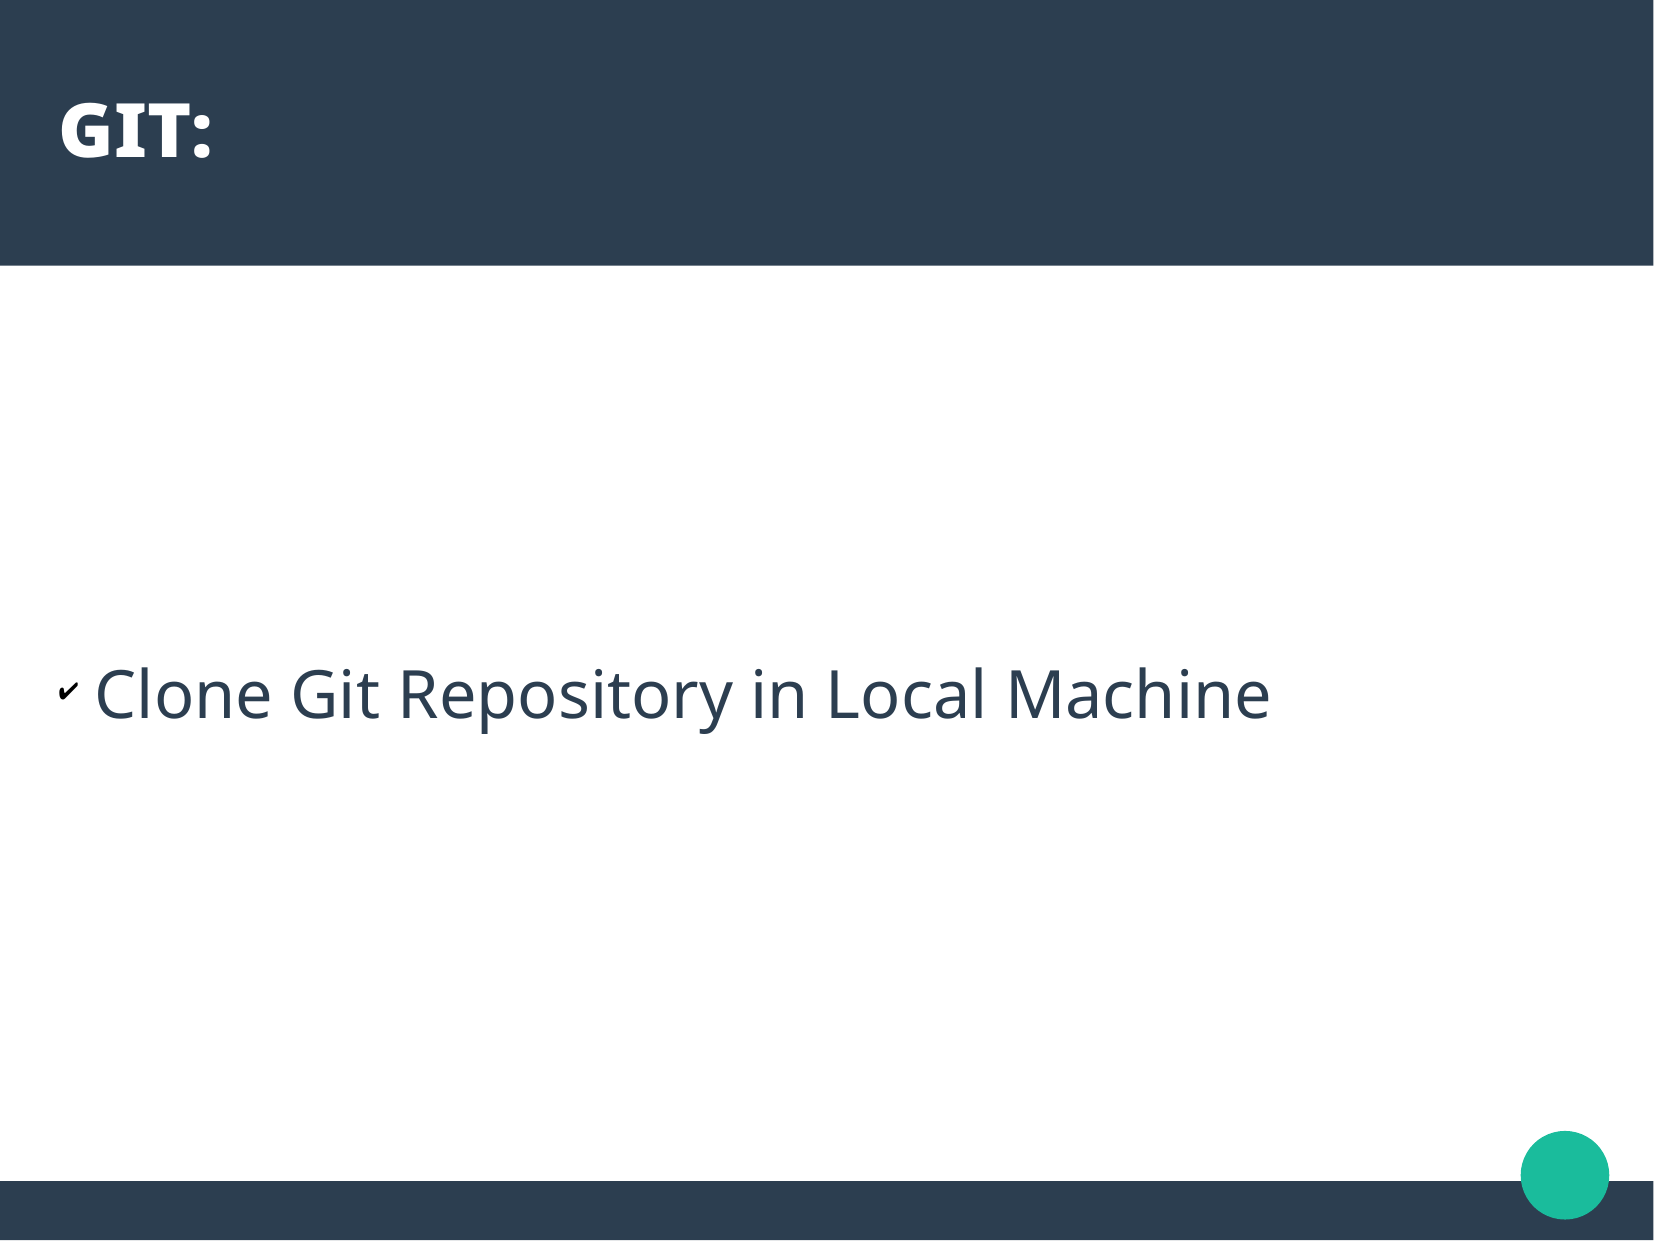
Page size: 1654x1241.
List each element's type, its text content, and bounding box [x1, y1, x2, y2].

subtitle Clone Git Repository in Local Machine [59, 271, 1595, 1205]
title GIT: [59, 40, 1595, 216]
